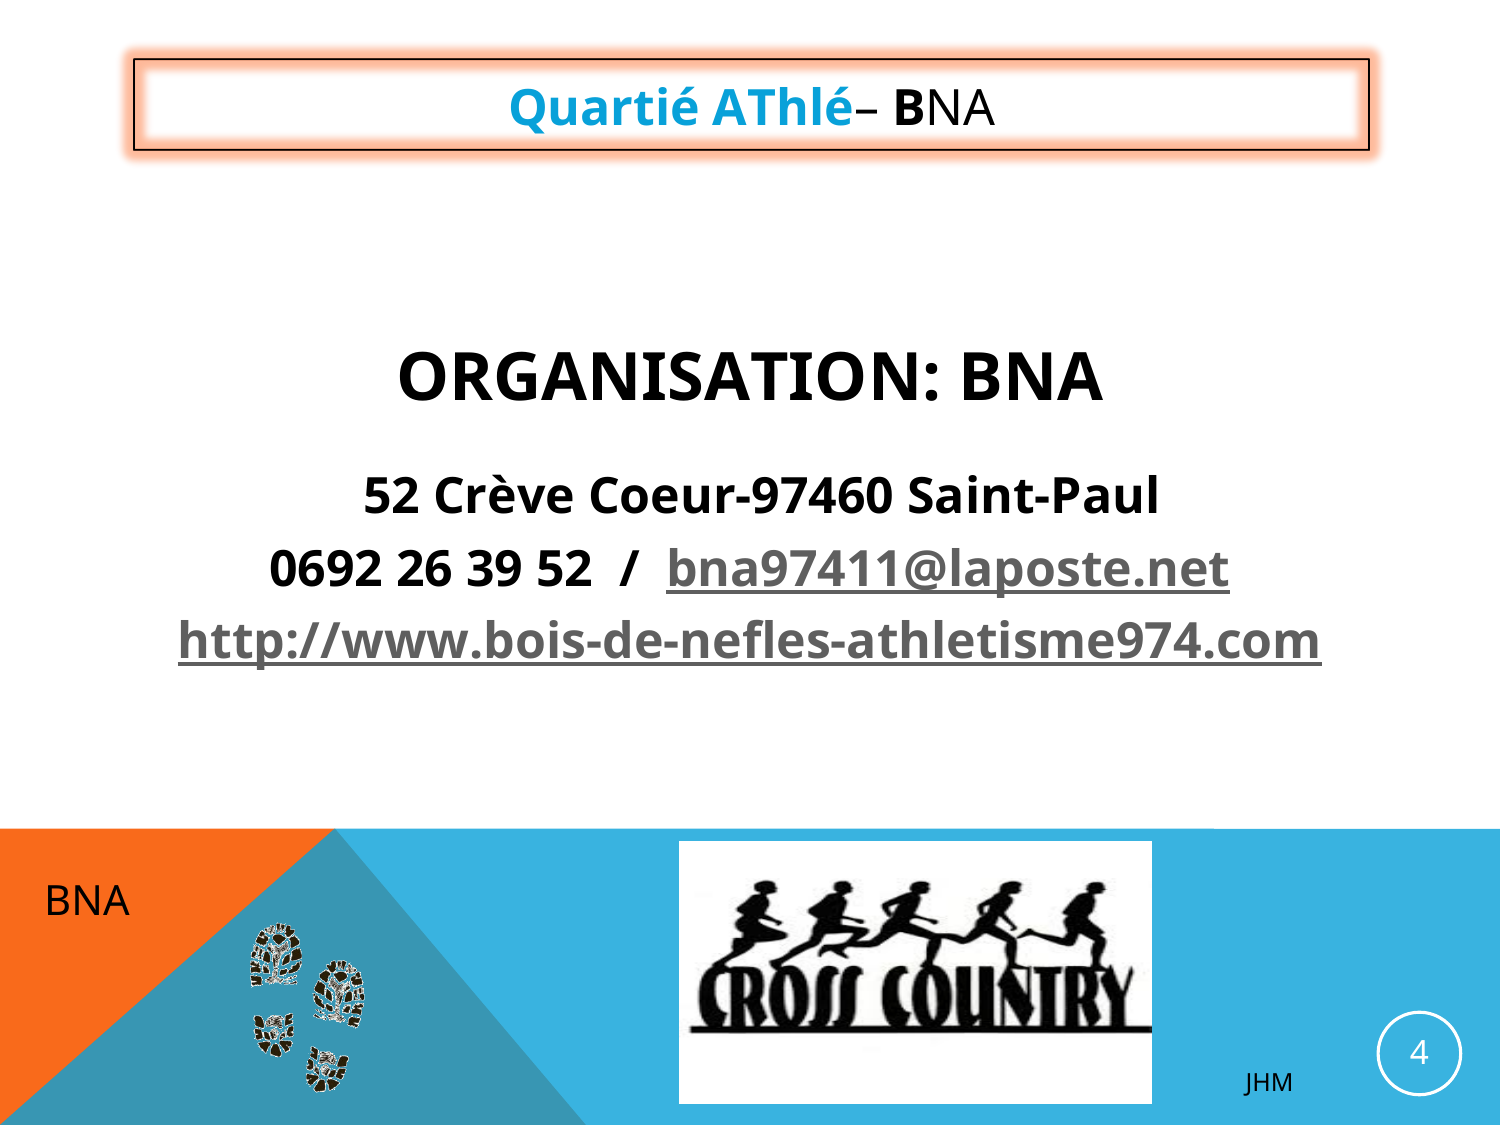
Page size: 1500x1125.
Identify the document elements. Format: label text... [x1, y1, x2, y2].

picture [110, 35, 1393, 174]
text_box JHM [1151, 1058, 1388, 1105]
text_box ORGANISATION: BNA 52 Crève Coeur-97460 Saint-Paul 0692 26 39 52 / bna97411@laposte.net http://www.bois-de-nefles-athletisme974.com [29, 326, 1471, 811]
text_box Quartié AThlé– BNA [134, 59, 1369, 151]
text_box BNA [29, 841, 189, 956]
text_box <numéro> [1378, 1012, 1461, 1095]
picture [242, 921, 373, 1093]
picture [679, 841, 1152, 1104]
